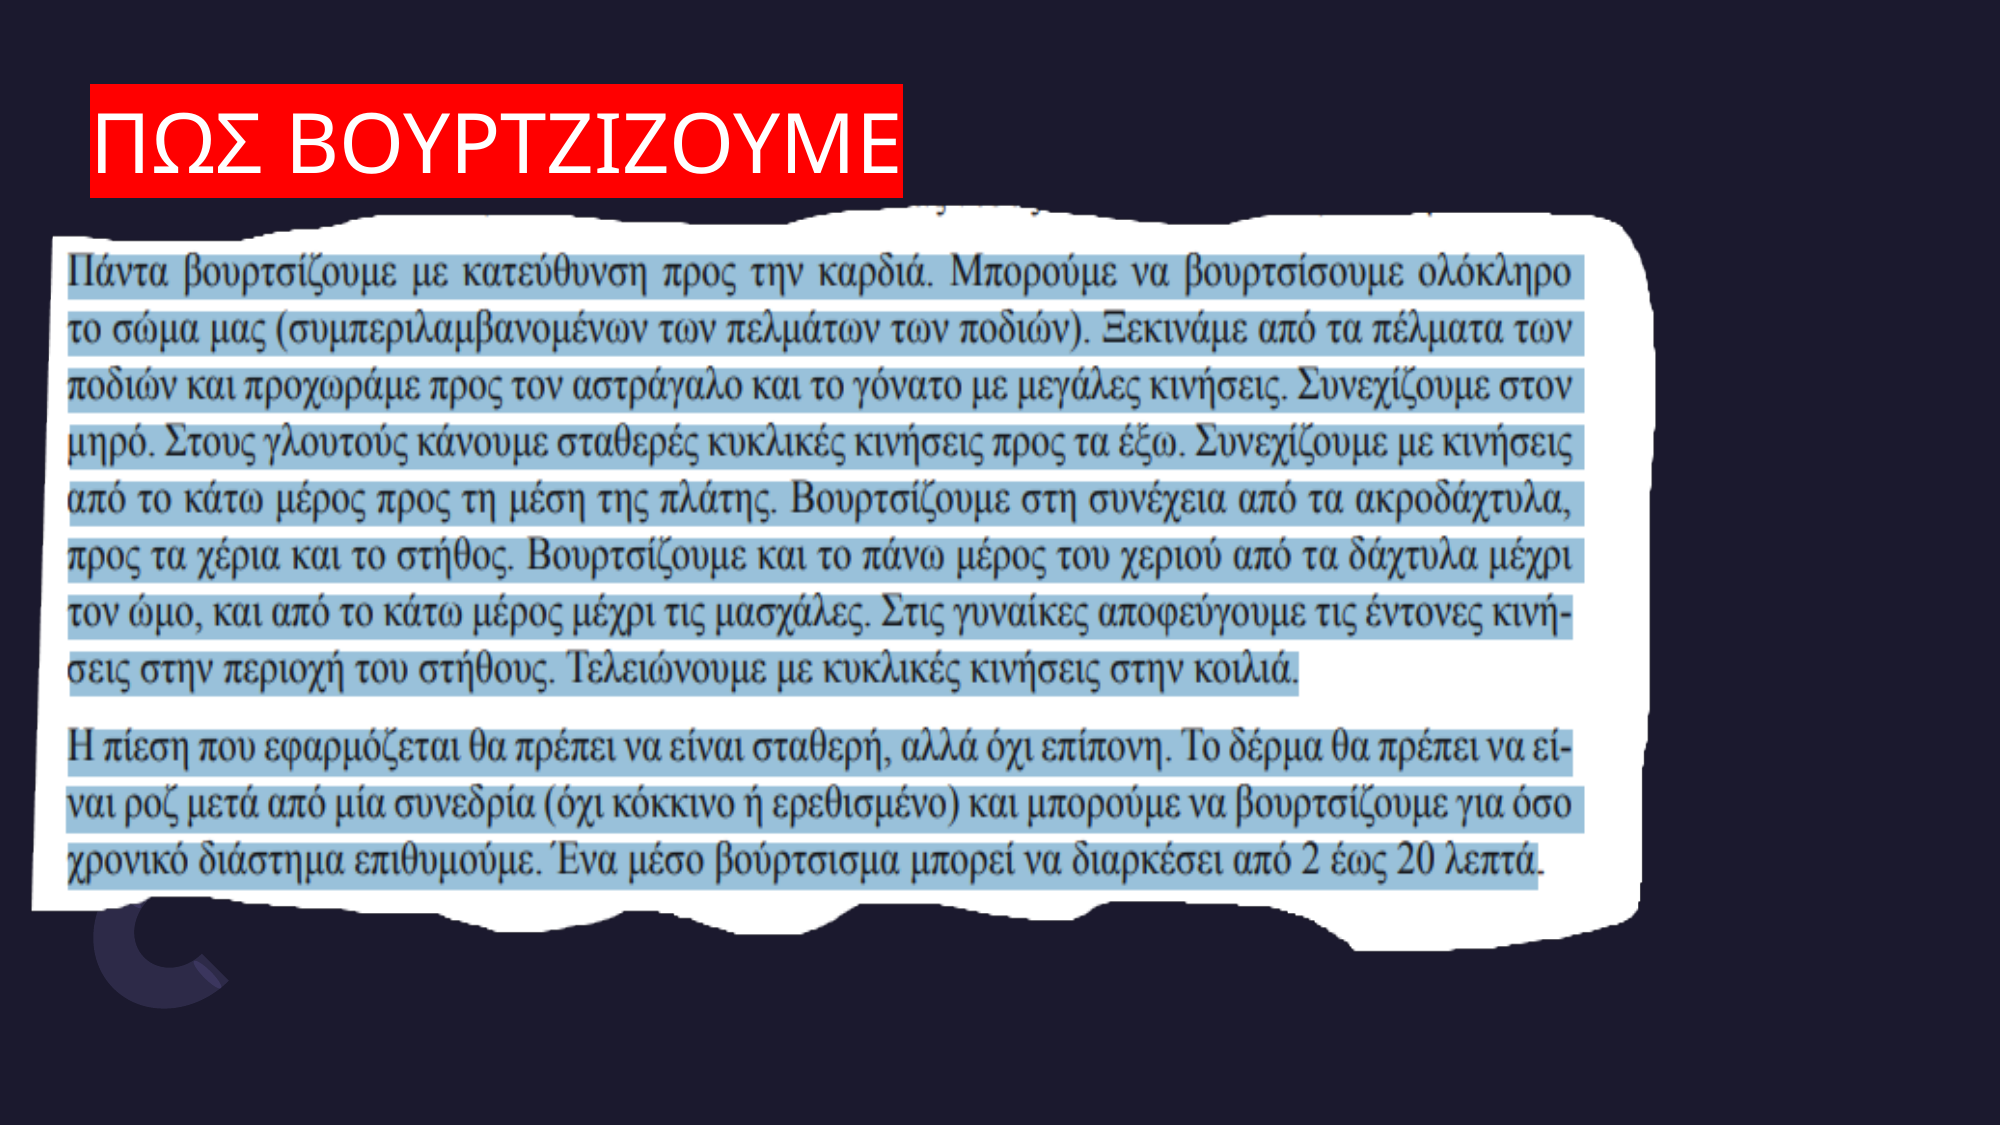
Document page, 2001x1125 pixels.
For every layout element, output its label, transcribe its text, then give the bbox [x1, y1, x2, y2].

title ΠΩΣ ΒΟΥΡΤΖΙΖΟΥΜΕ [90, 90, 967, 195]
picture [22, 195, 1666, 964]
